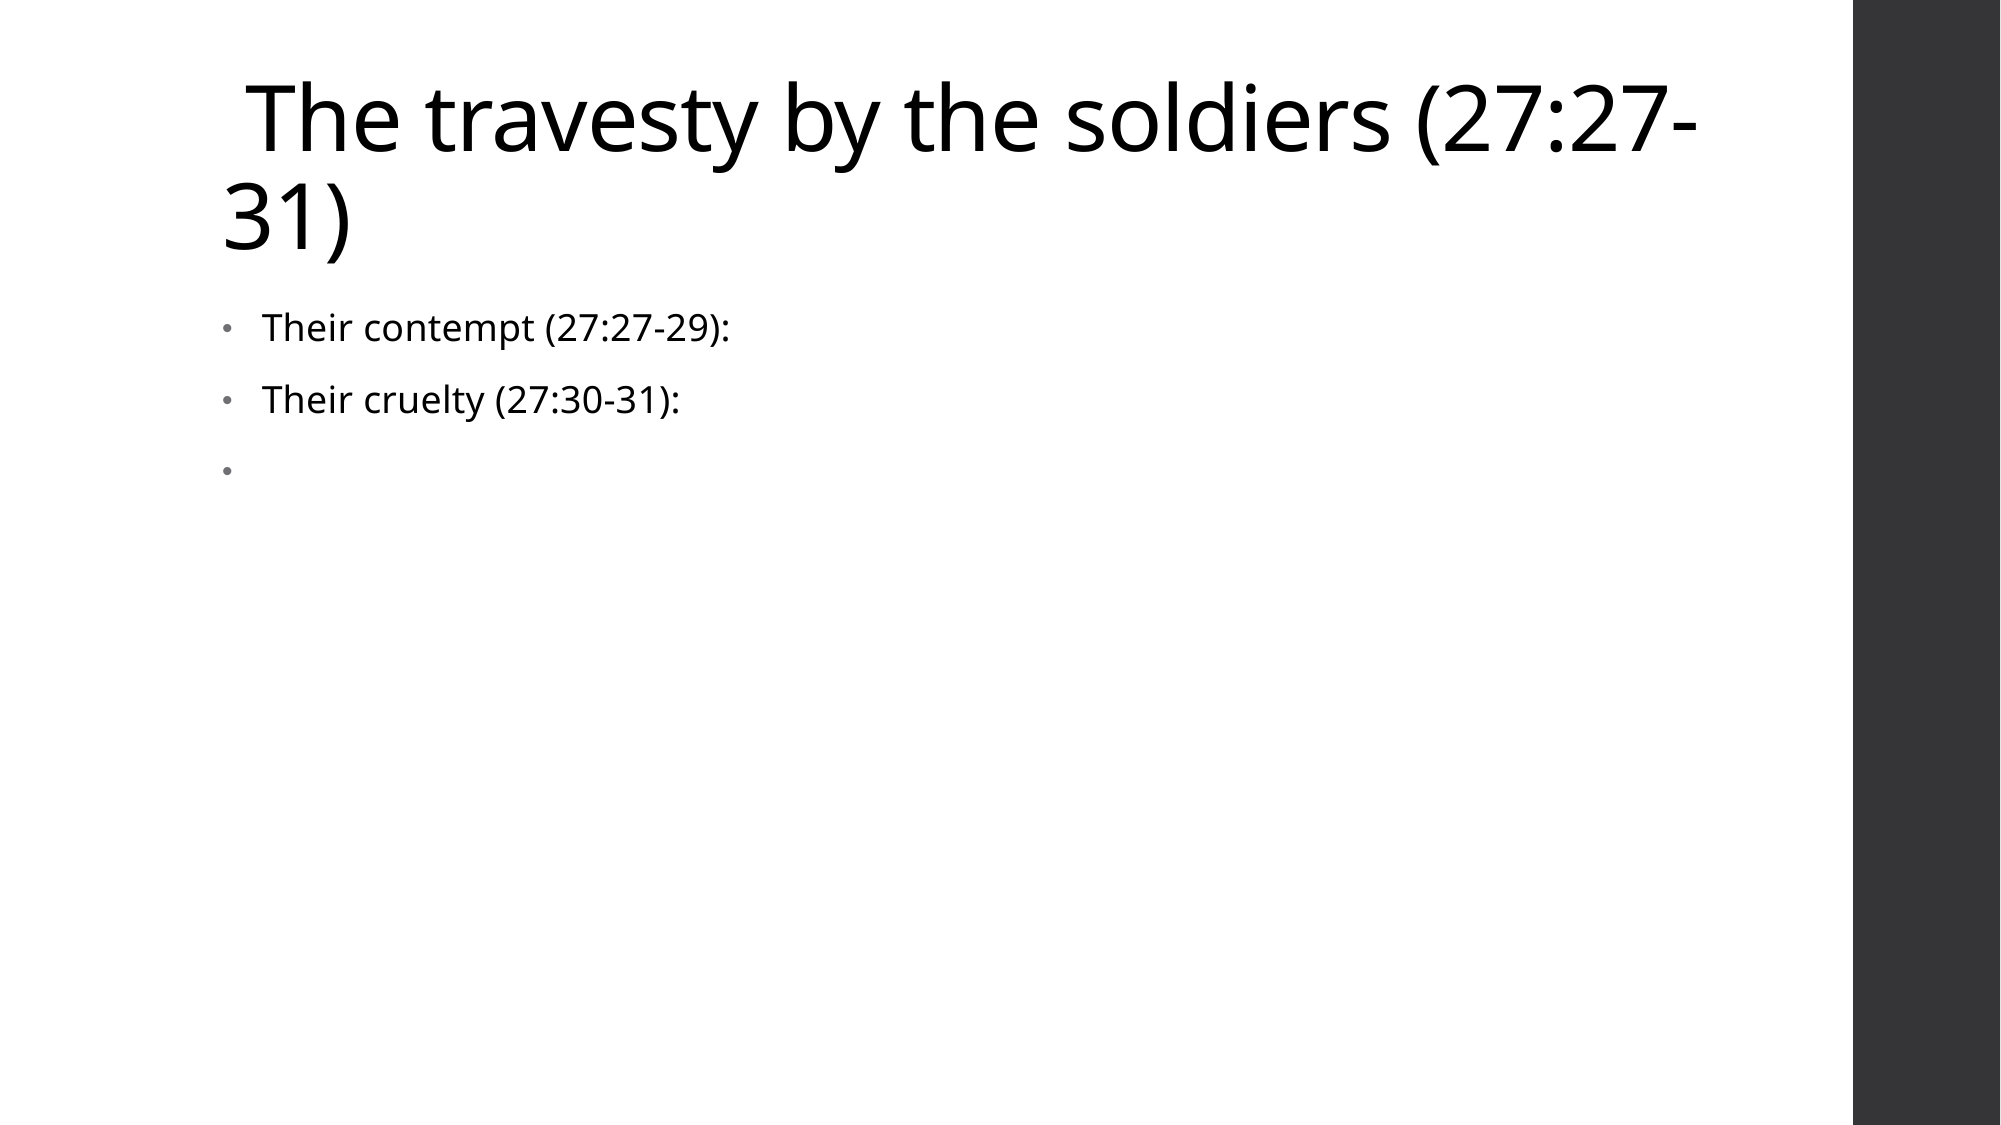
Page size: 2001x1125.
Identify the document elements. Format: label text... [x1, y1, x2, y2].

title The travesty by the soldiers (27:27-31) [206, 60, 1797, 278]
list Their contempt (27:27-29): Their cruelty (27:30-31): [206, 299, 1617, 1014]
